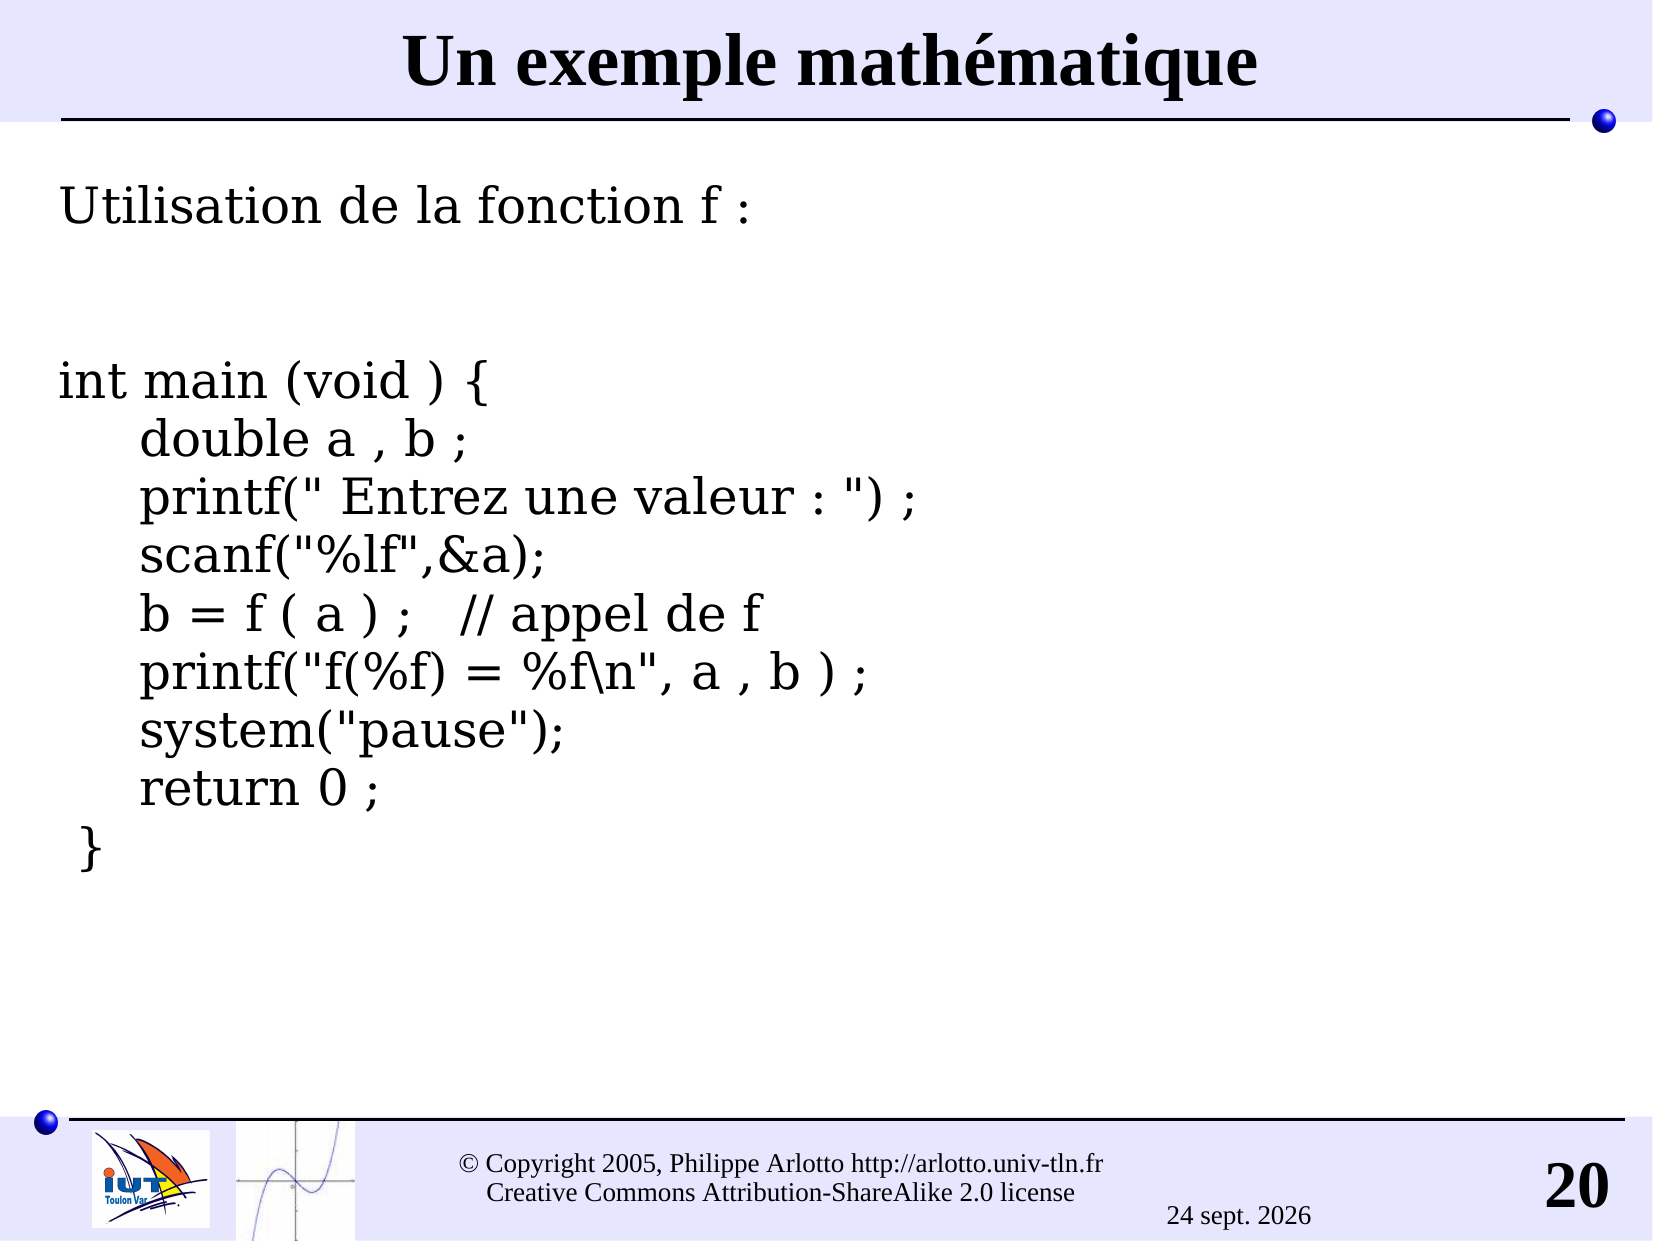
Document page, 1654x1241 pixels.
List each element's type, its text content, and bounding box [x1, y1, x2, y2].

title Un exemple mathématique [95, 11, 1585, 110]
text_box Utilisation de la fonction f : int main (void ) { double a , b ; printf(" Entrez une valeur : ") ; scanf("%lf",&a); b = f ( a ) ; // appel de f printf("f(%f) = %f\n", a , b ) ; system("pause"); return 0 ; } [59, 177, 919, 876]
picture [236, 1121, 355, 1241]
